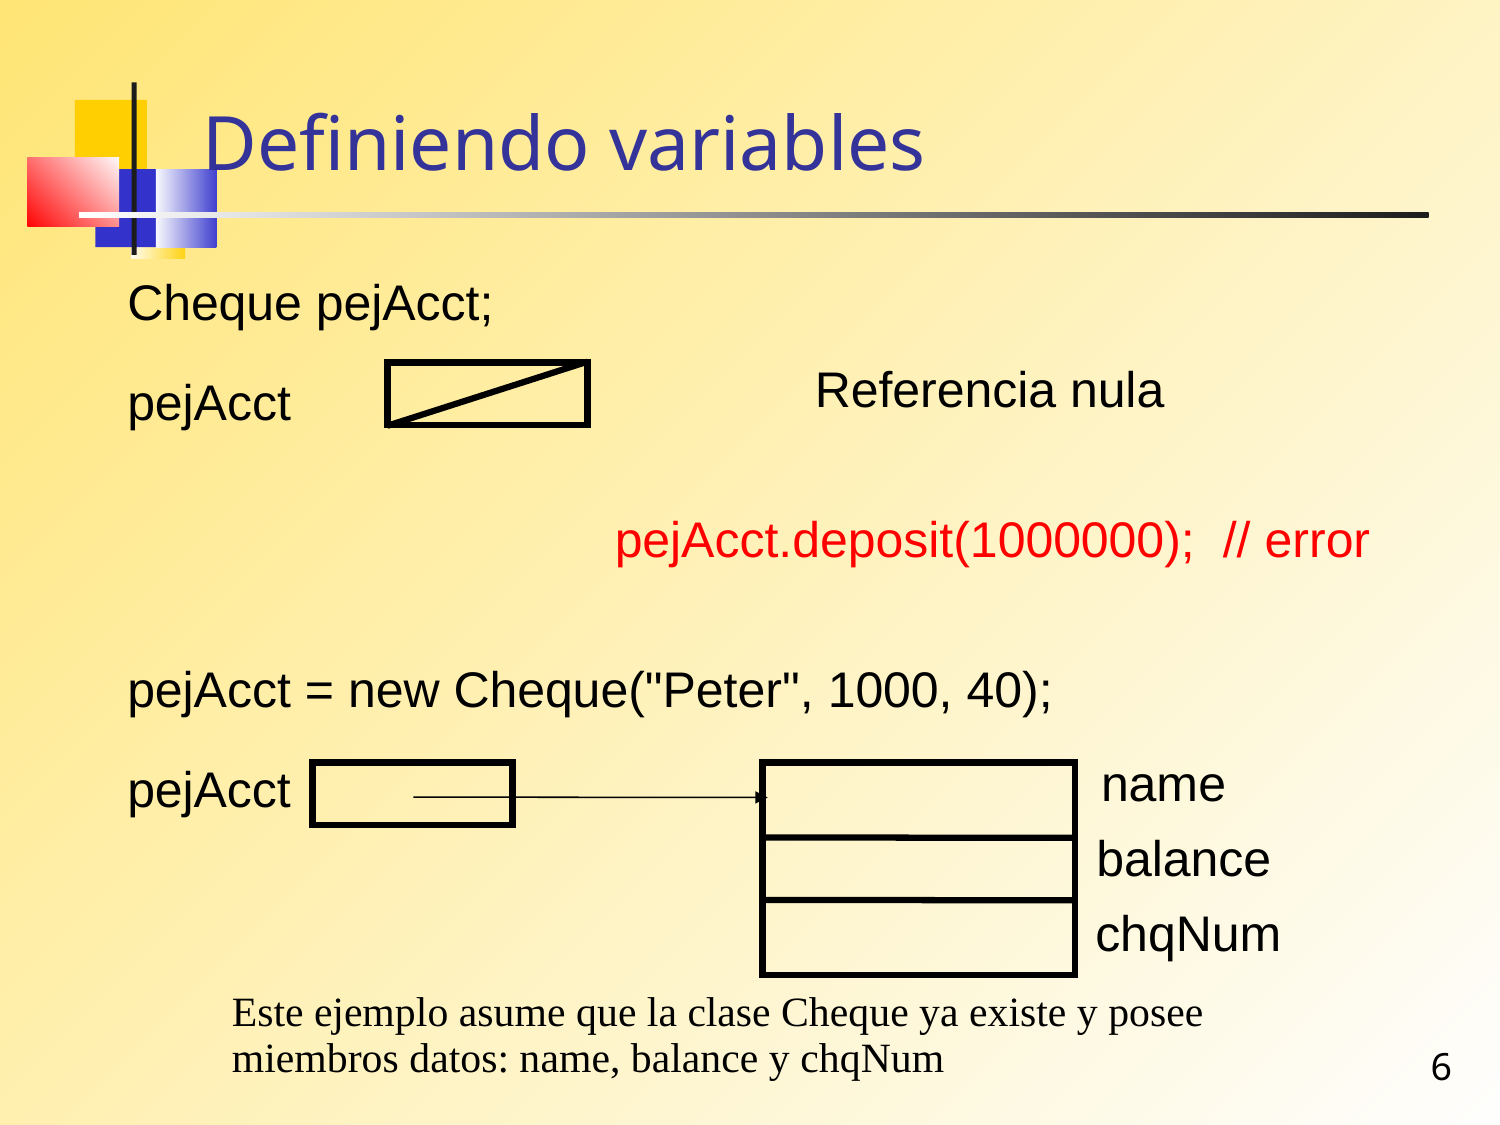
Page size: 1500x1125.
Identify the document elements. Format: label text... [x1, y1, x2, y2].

text_box pejAcct = new Cheque("Peter", 1000, 40); [112, 649, 1188, 726]
text_box Cheque pejAcct; [112, 262, 513, 338]
text_box chqNum [1080, 893, 1297, 970]
text_box Referencia nula [800, 349, 1226, 426]
text_box pejAcct.deposit(1000000); // error [599, 499, 1401, 576]
text_box pejAcct [112, 749, 326, 826]
title Definiendo variables [187, 37, 1466, 201]
text_box Este ejemplo asume que la clase Cheque ya existe y posee miembros datos: name, balance y chqNum [217, 983, 1220, 1089]
text_box pejAcct [112, 362, 313, 438]
text_box balance [1081, 818, 1287, 893]
text_box name [1086, 743, 1241, 818]
